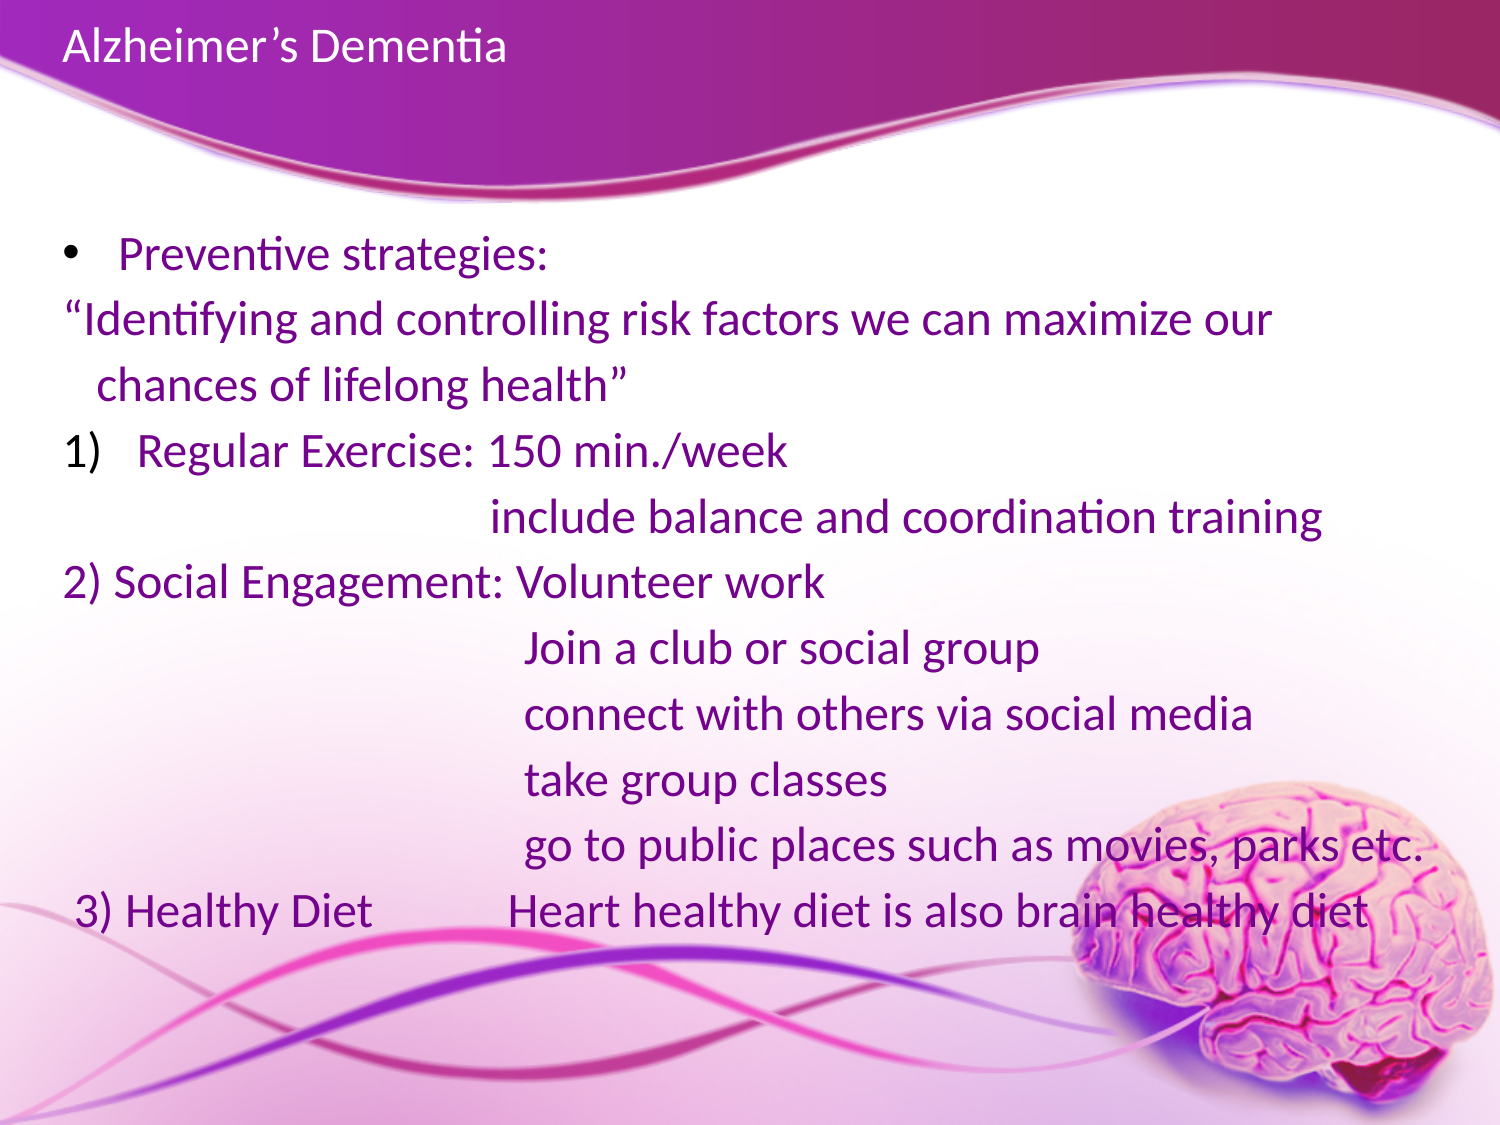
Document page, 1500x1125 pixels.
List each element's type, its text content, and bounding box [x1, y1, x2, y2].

list Preventive strategies: “Identifying and controlling risk factors we can maximize our chances of lifelong health” Regular Exercise: 150 min./week include balance and coordination training 2) Social Engagement: Volunteer work Join a club or social group connect with others via social media take group classes go to public places such as movies, parks etc. 3) Healthy Diet Heart healthy diet is also brain healthy diet [47, 219, 1471, 1005]
title Alzheimer’s Dementia [47, 5, 1471, 79]
